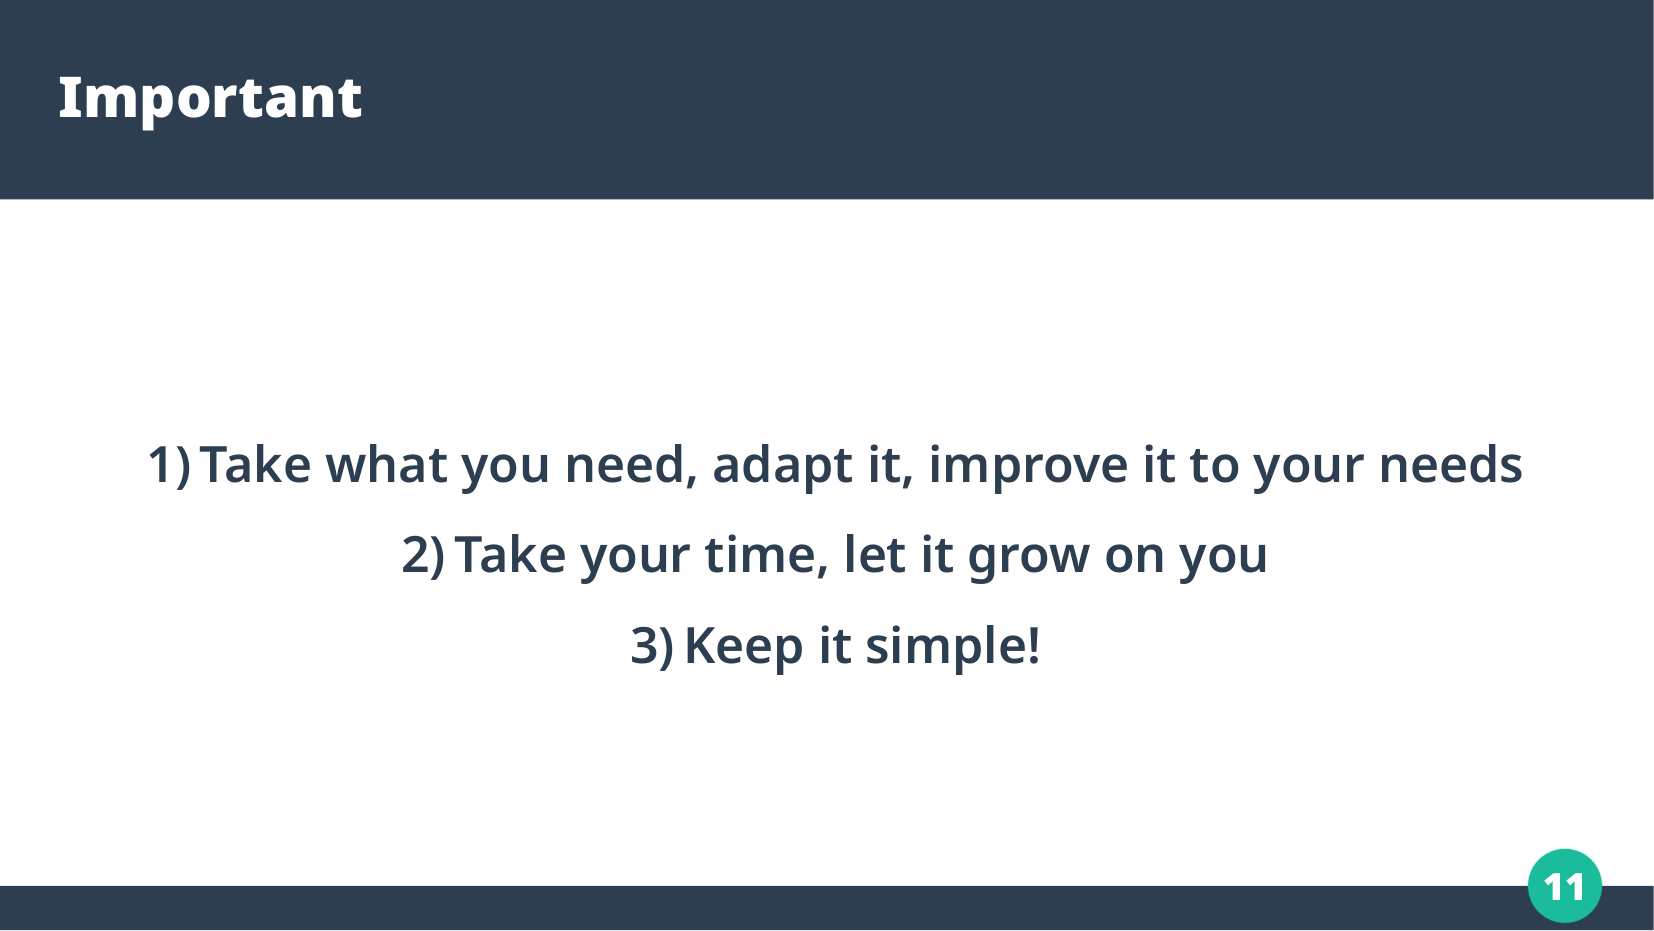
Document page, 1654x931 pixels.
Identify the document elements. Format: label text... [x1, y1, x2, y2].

list Take what you need, adapt it, improve it to your needs Take your time, let it grow on you Keep it simple! [59, 243, 1595, 864]
title Important [59, 37, 1595, 155]
